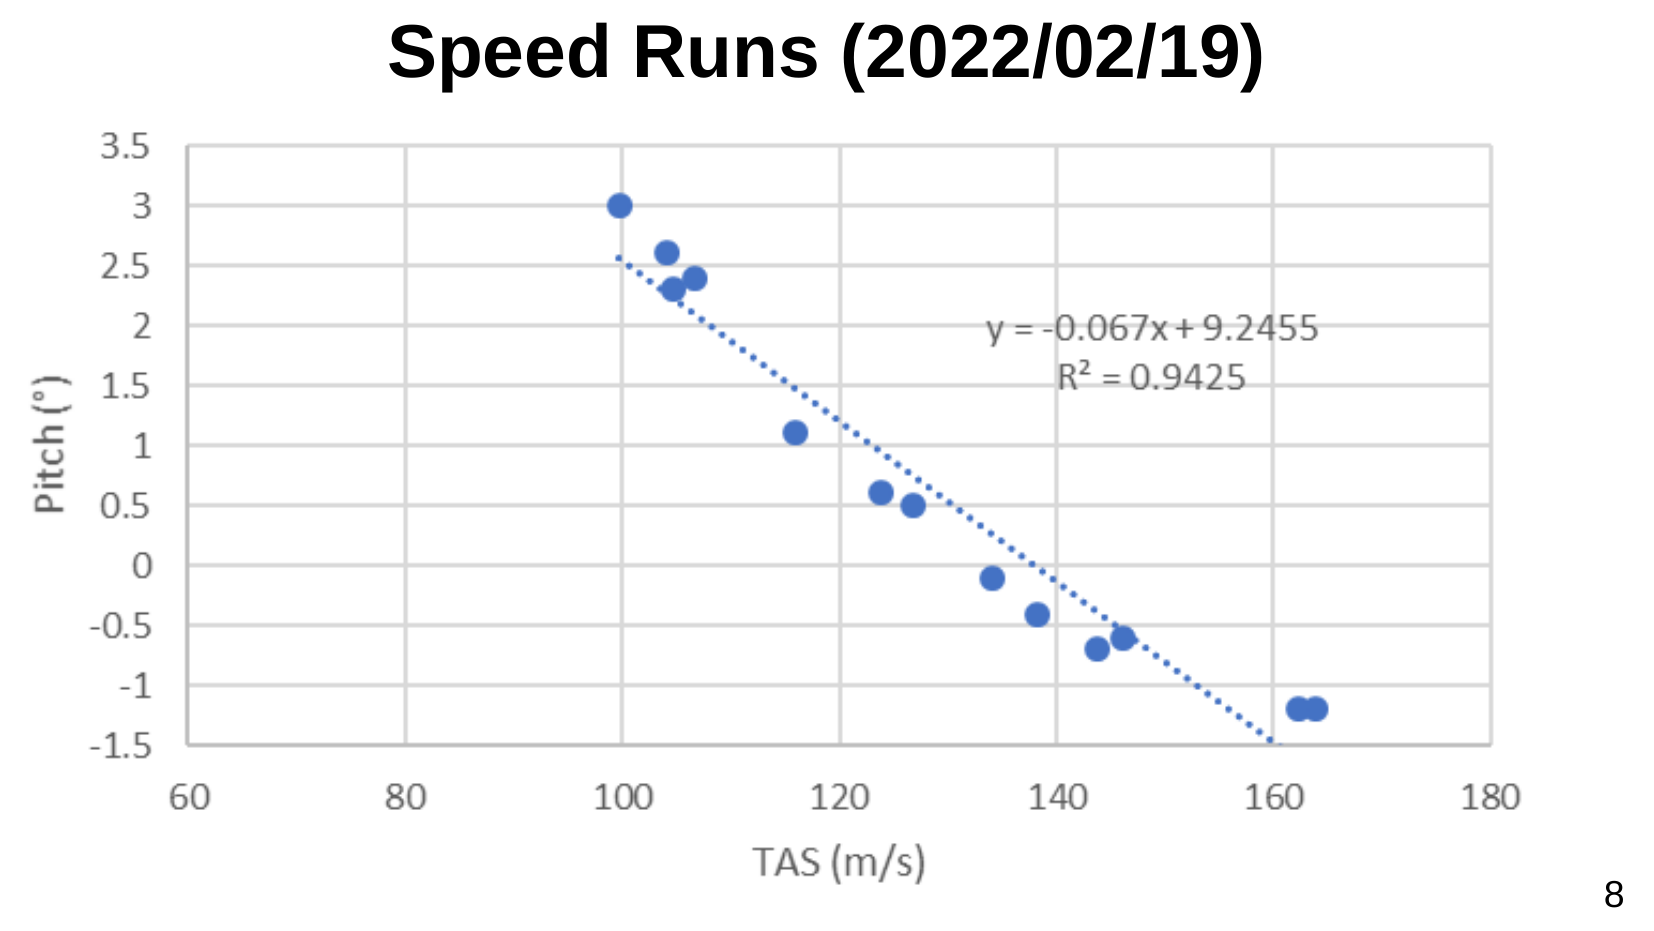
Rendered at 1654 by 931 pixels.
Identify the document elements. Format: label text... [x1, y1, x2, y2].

picture [15, 120, 1531, 895]
text_box Speed Runs (2022/02/19) [0, 2, 1654, 111]
